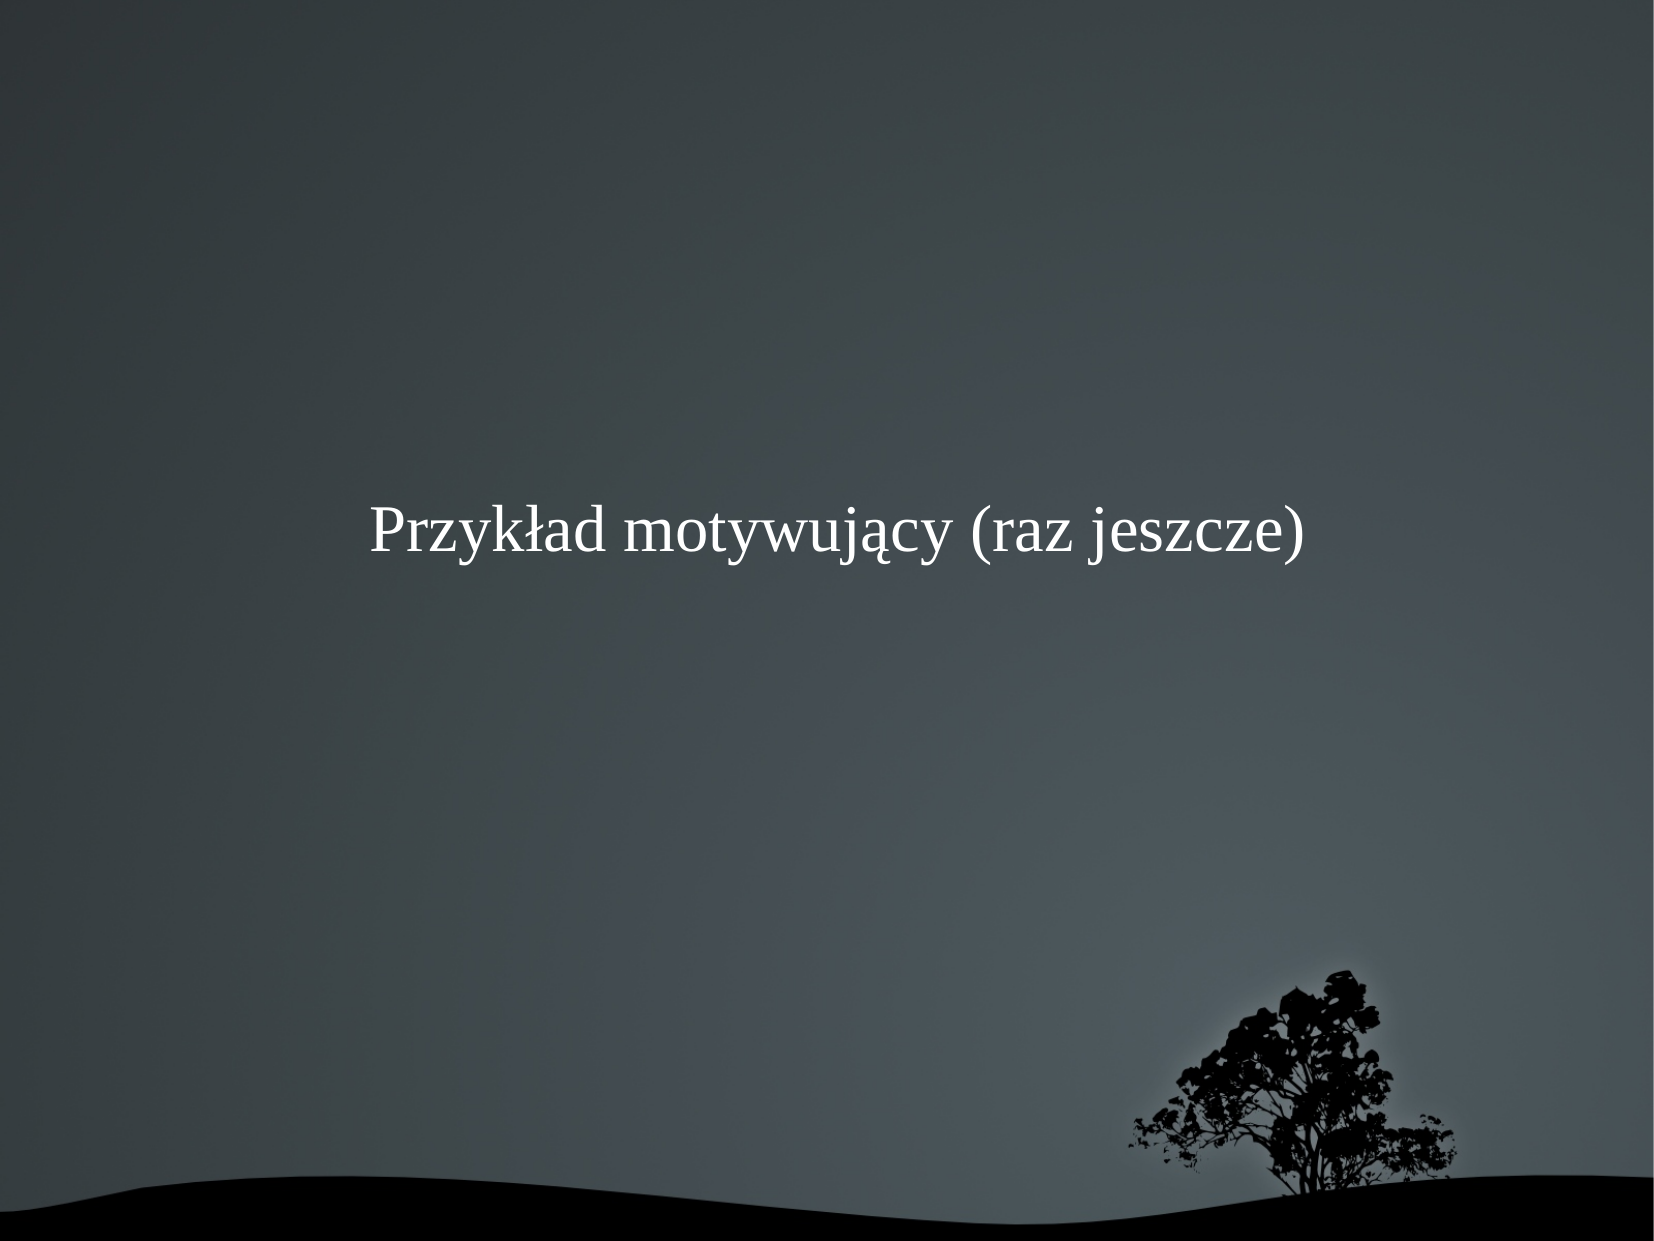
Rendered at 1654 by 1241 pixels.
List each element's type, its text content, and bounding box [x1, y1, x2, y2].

subtitle Przykład motywujący (raz jeszcze) [82, 49, 1571, 1109]
picture [0, 0, 1654, 1241]
